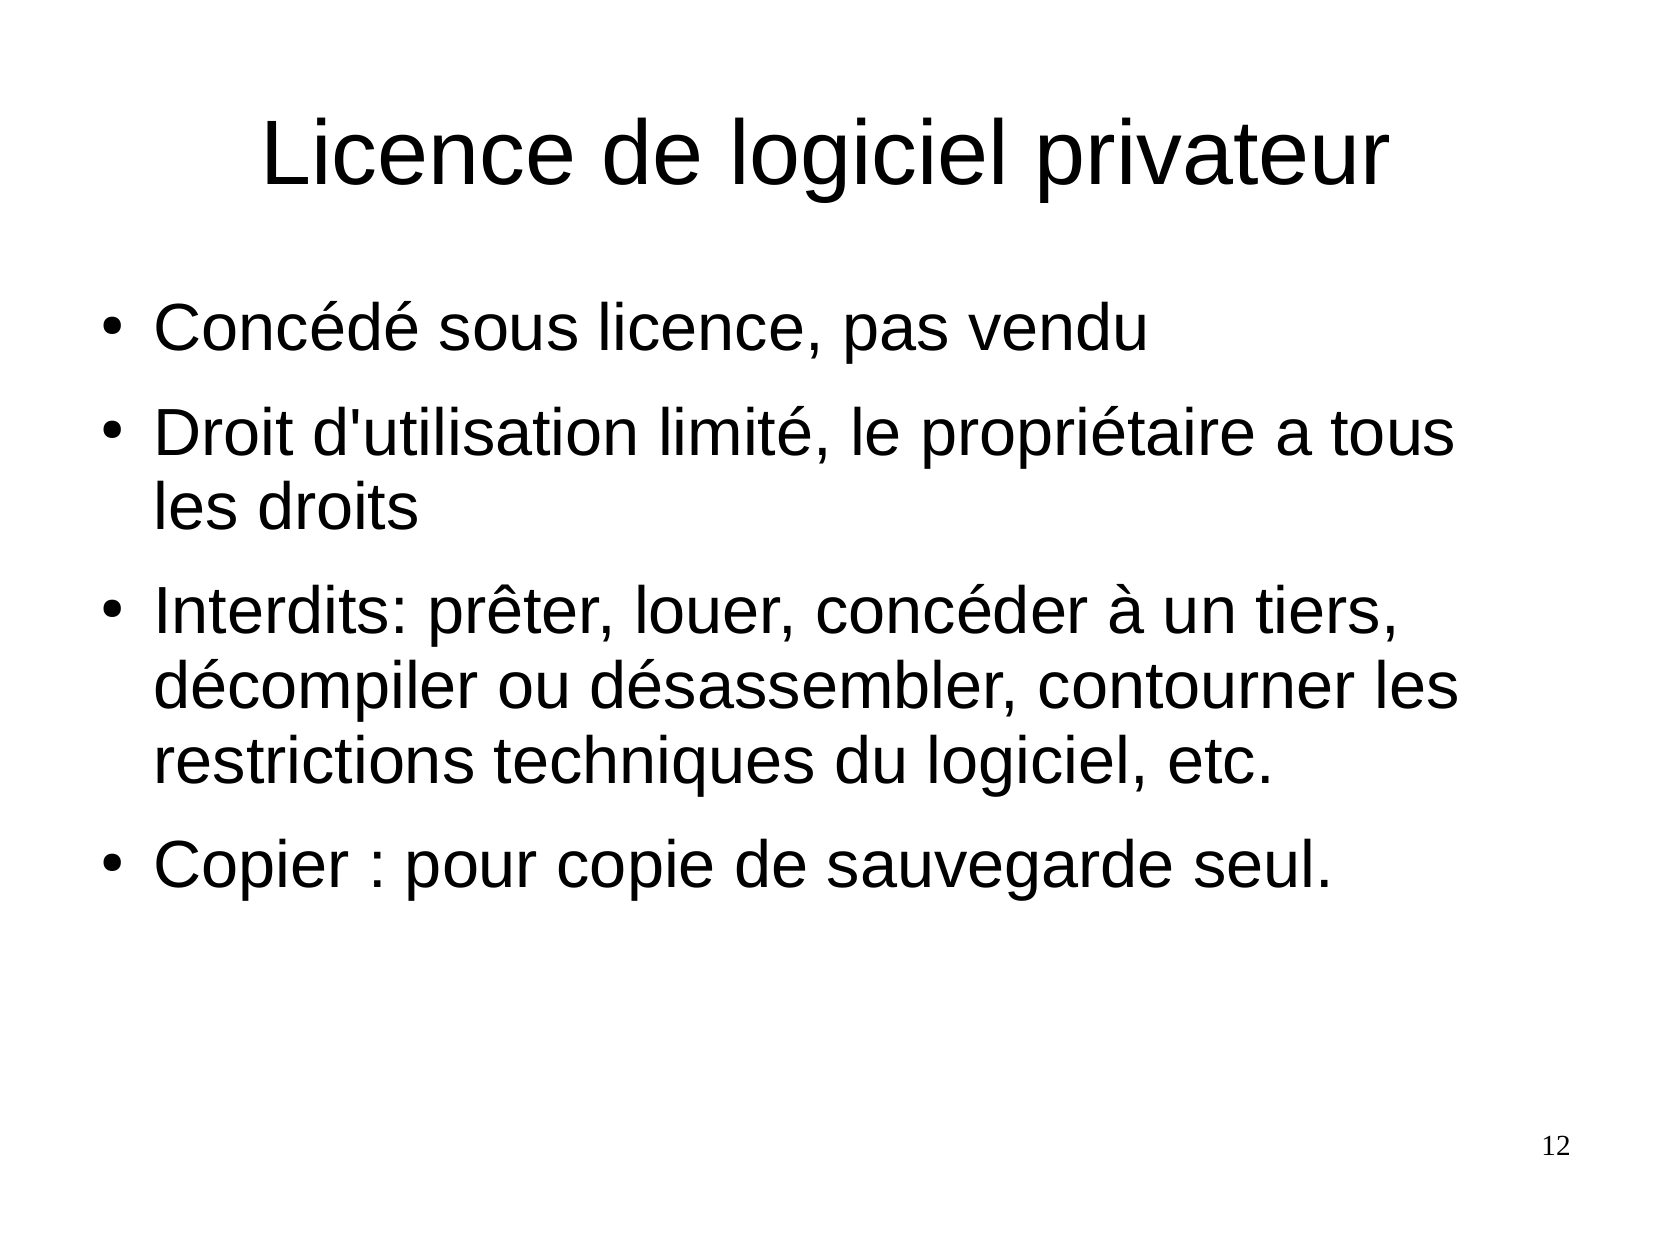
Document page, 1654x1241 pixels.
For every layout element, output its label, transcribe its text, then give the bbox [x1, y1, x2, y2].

list Concédé sous licence, pas vendu Droit d'utilisation limité, le propriétaire a tous les droits Interdits: prêter, louer, concéder à un tiers, décompiler ou désassembler, contourner les restrictions techniques du logiciel, etc. Copier : pour copie de sauvegarde seul. [82, 290, 1538, 1010]
title Licence de logiciel privateur [82, 49, 1571, 257]
